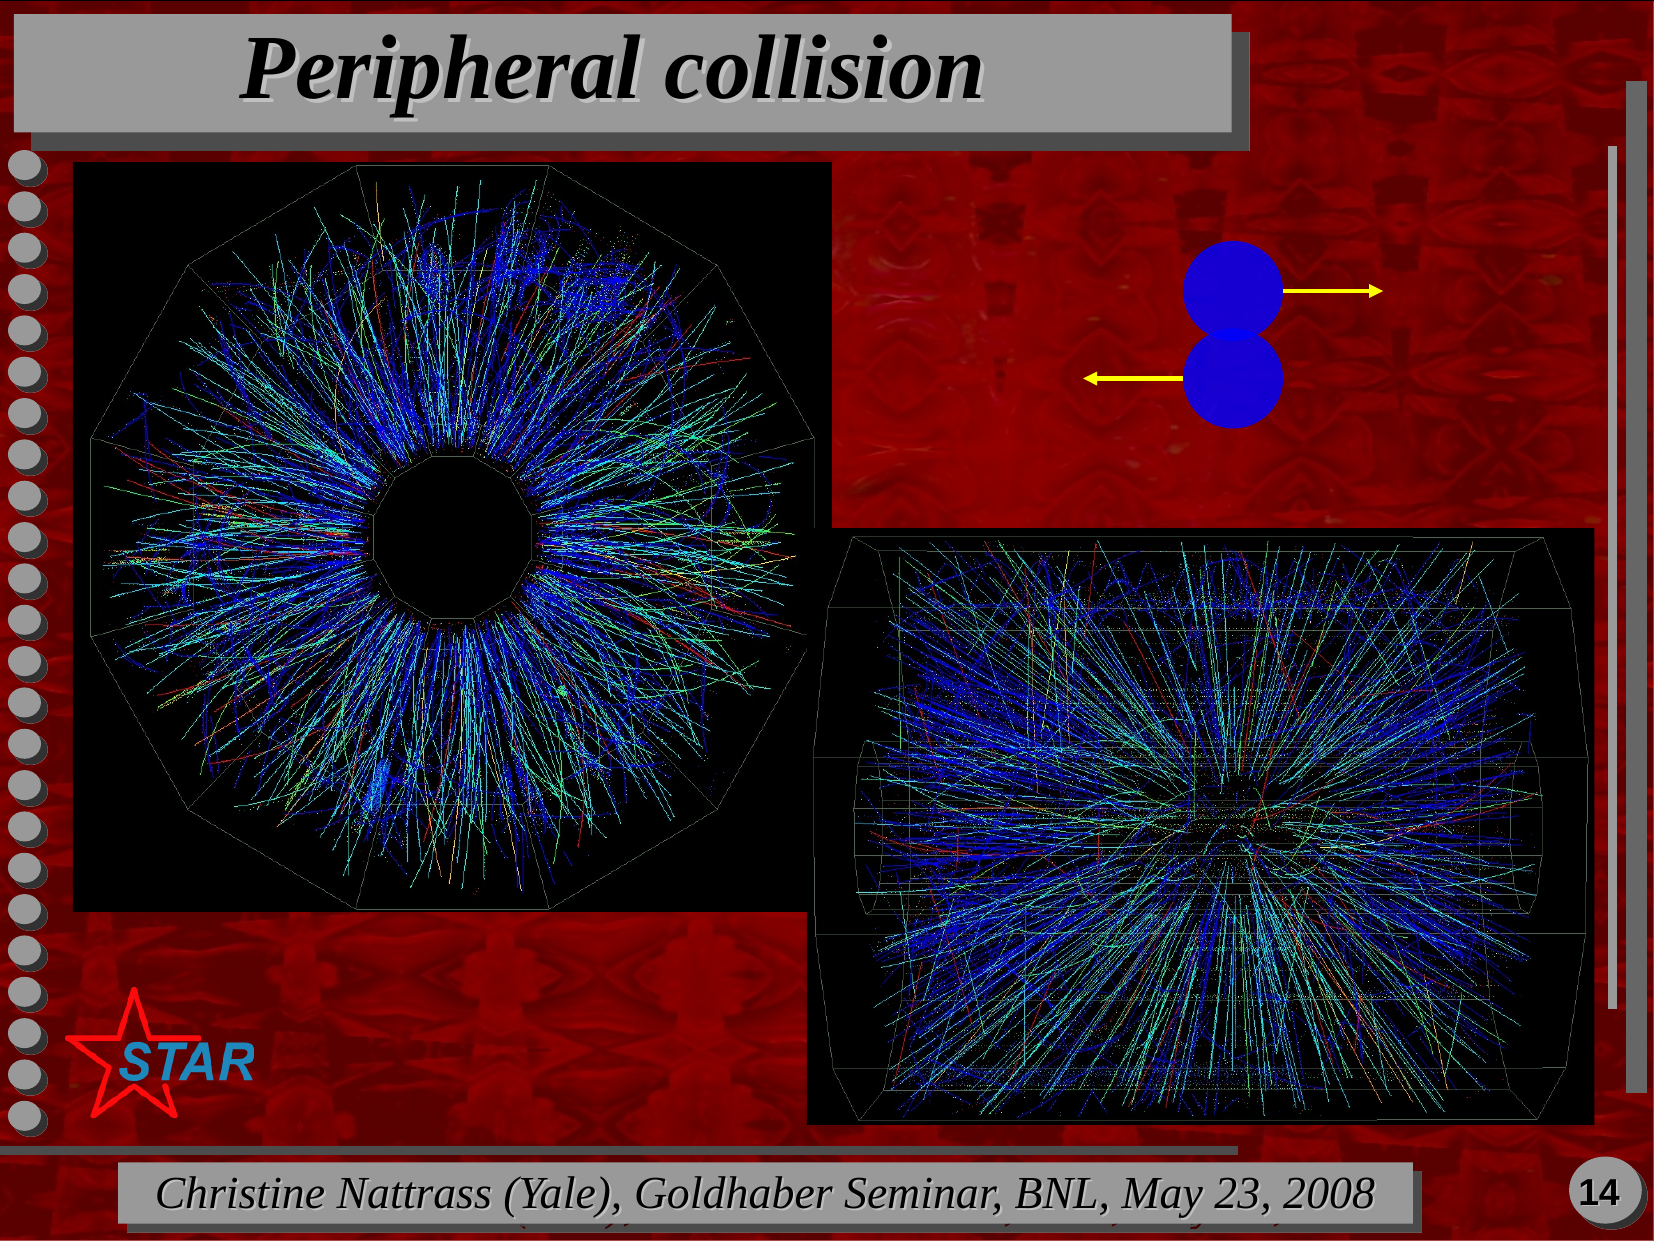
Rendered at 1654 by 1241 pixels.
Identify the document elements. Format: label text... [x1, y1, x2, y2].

picture [72, 162, 1595, 1125]
picture [65, 987, 254, 1118]
title Peripheral collision [0, 0, 1232, 152]
text_box [1183, 240, 1284, 429]
